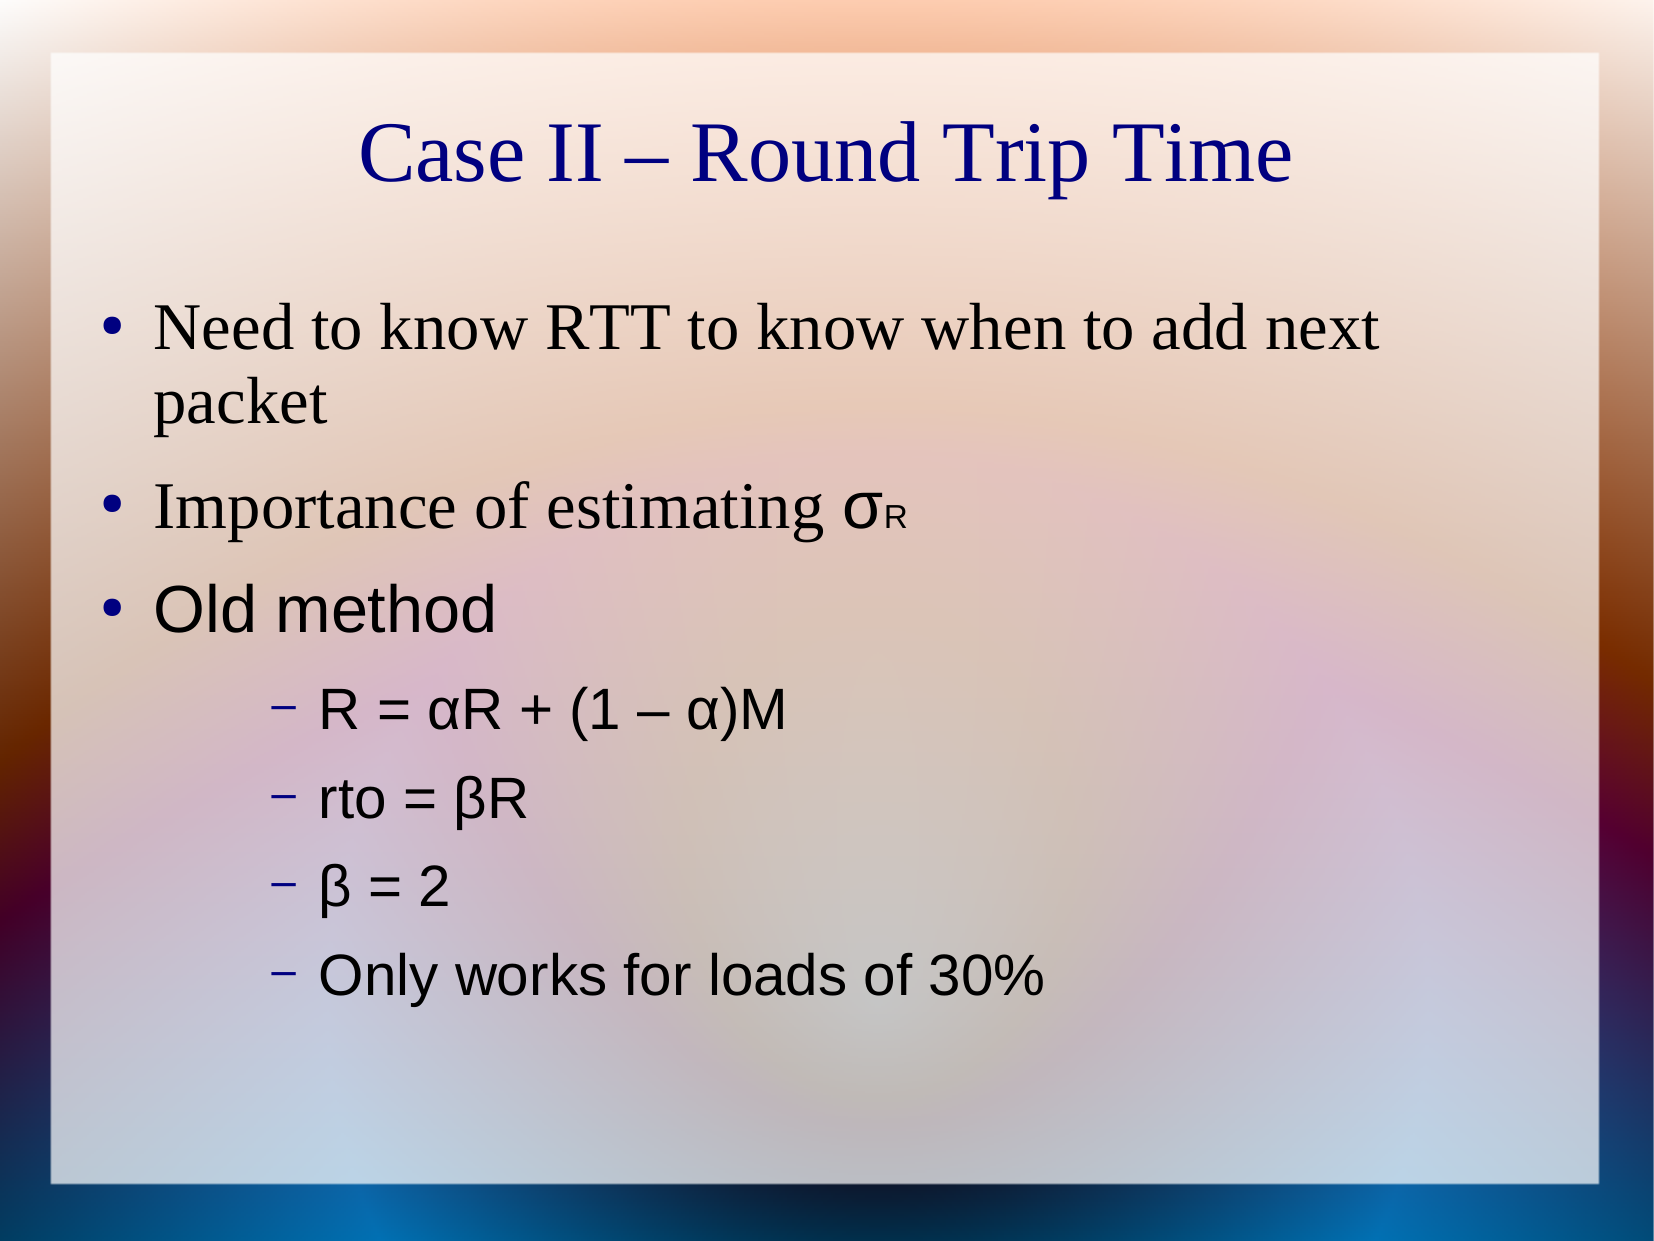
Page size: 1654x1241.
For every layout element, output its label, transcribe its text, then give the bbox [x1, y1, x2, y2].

list Need to know RTT to know when to add next packet Importance of estimating σR Old method R = αR + (1 – α)M rto = βR β = 2 Only works for loads of 30% [82, 290, 1571, 1109]
title Case II – Round Trip Time [82, 49, 1571, 257]
picture [0, 0, 1654, 1241]
